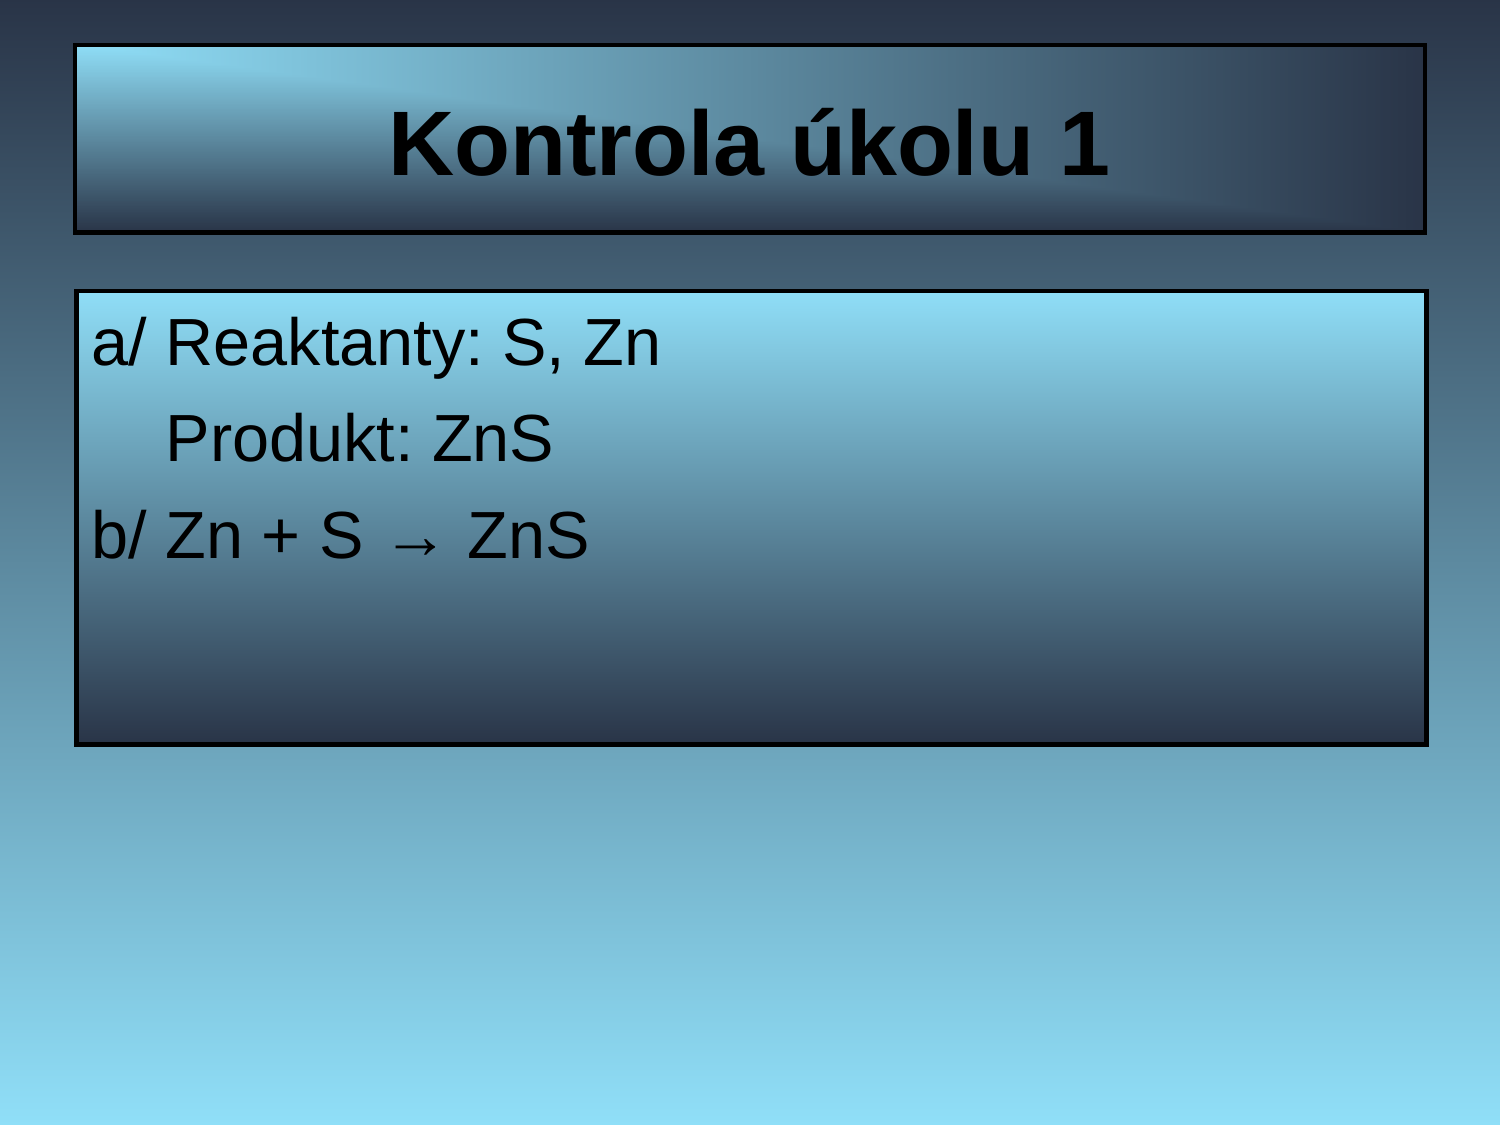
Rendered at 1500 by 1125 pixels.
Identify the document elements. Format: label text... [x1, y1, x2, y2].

list a/ Reaktanty: S, Zn Produkt: ZnS b/ Zn + S → ZnS [76, 290, 1427, 745]
title Kontrola úkolu 1 [75, 45, 1426, 233]
